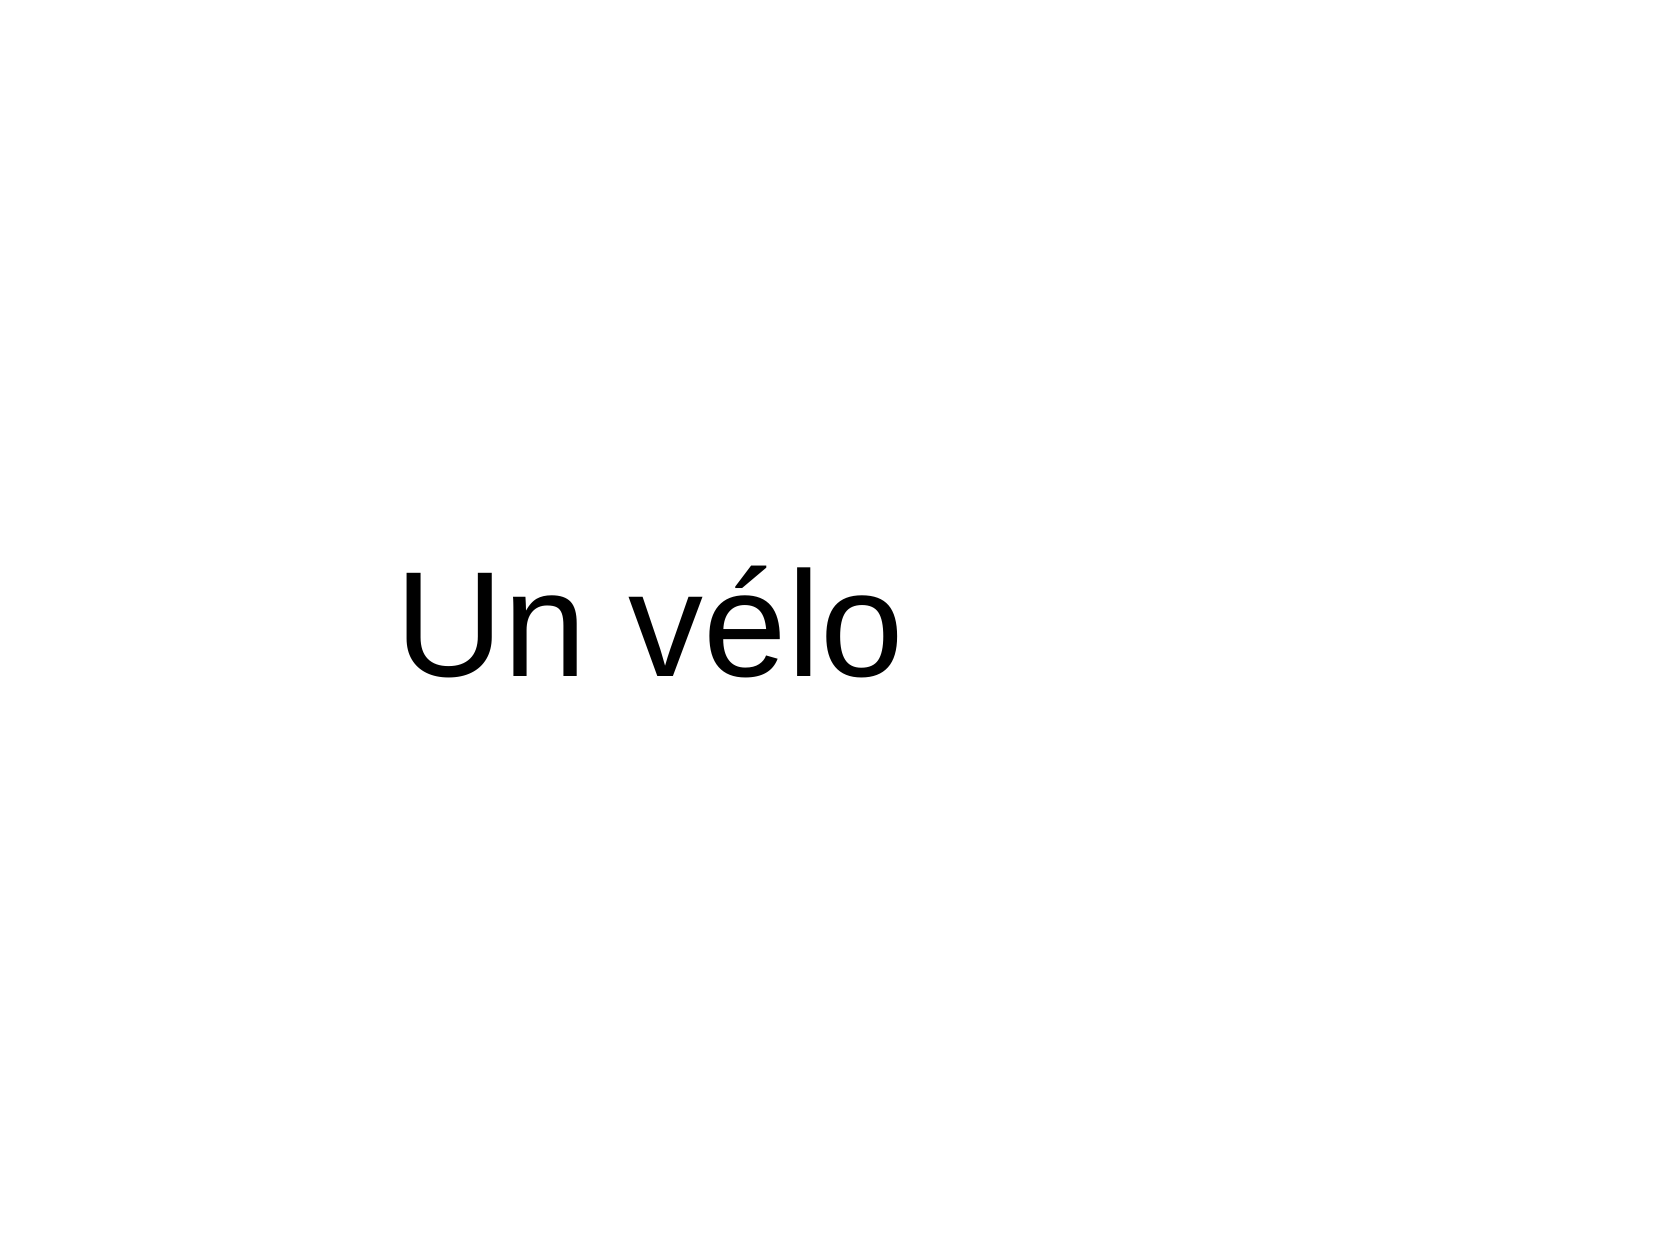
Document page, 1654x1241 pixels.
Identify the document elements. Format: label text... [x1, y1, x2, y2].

text_box Un vélo [380, 533, 1279, 717]
